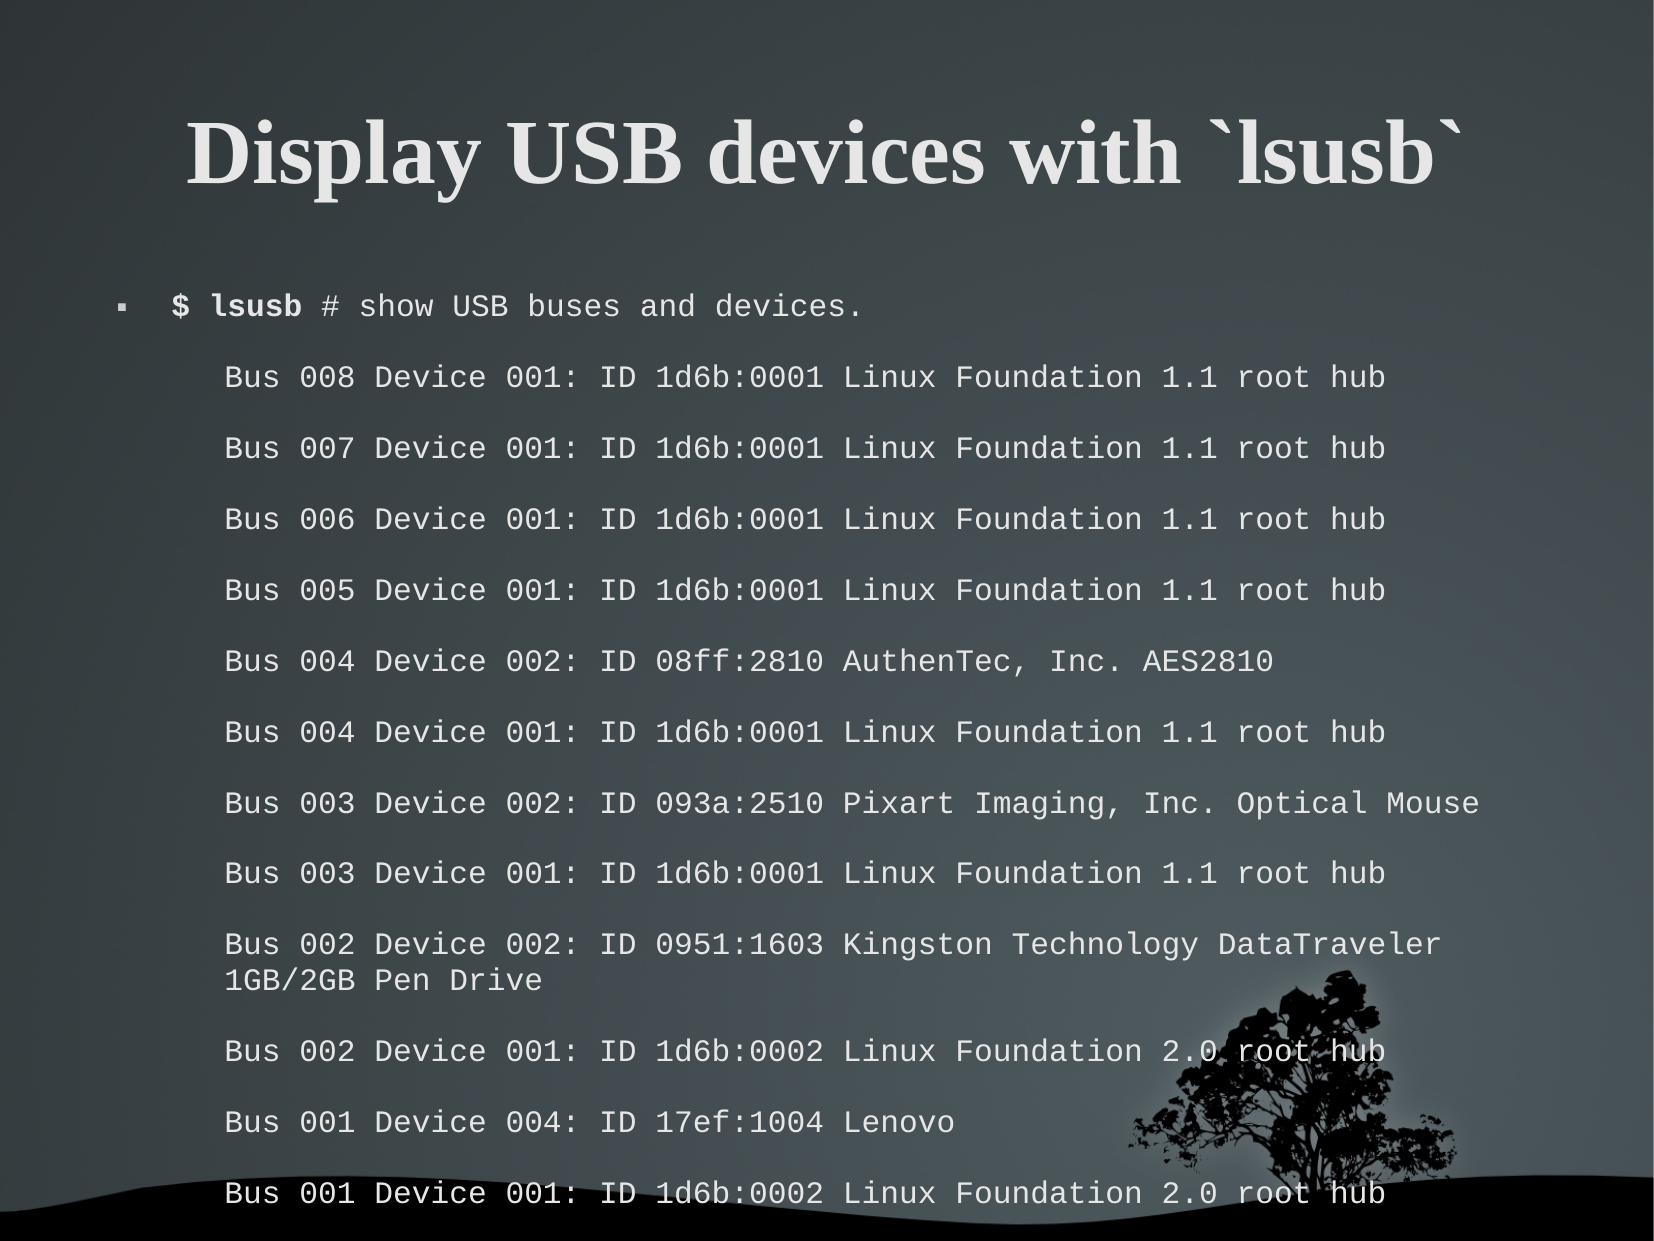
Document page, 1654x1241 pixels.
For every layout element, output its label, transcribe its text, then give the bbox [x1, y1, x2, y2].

picture [0, 0, 1654, 1241]
title Display USB devices with `lsusb` [82, 33, 1571, 273]
list $ lsusb # show USB buses and devices. Bus 008 Device 001: ID 1d6b:0001 Linux Foundation 1.1 root hub Bus 007 Device 001: ID 1d6b:0001 Linux Foundation 1.1 root hub Bus 006 Device 001: ID 1d6b:0001 Linux Foundation 1.1 root hub Bus 005 Device 001: ID 1d6b:0001 Linux Foundation 1.1 root hub Bus 004 Device 002: ID 08ff:2810 AuthenTec, Inc. AES2810 Bus 004 Device 001: ID 1d6b:0001 Linux Foundation 1.1 root hub Bus 003 Device 002: ID 093a:2510 Pixart Imaging, Inc. Optical Mouse Bus 003 Device 001: ID 1d6b:0001 Linux Foundation 1.1 root hub Bus 002 Device 002: ID 0951:1603 Kingston Technology DataTraveler 1GB/2GB Pen Drive Bus 002 Device 001: ID 1d6b:0002 Linux Foundation 2.0 root hub Bus 001 Device 004: ID 17ef:1004 Lenovo Bus 001 Device 001: ID 1d6b:0002 Linux Foundation 2.0 root hub [82, 290, 1571, 1241]
